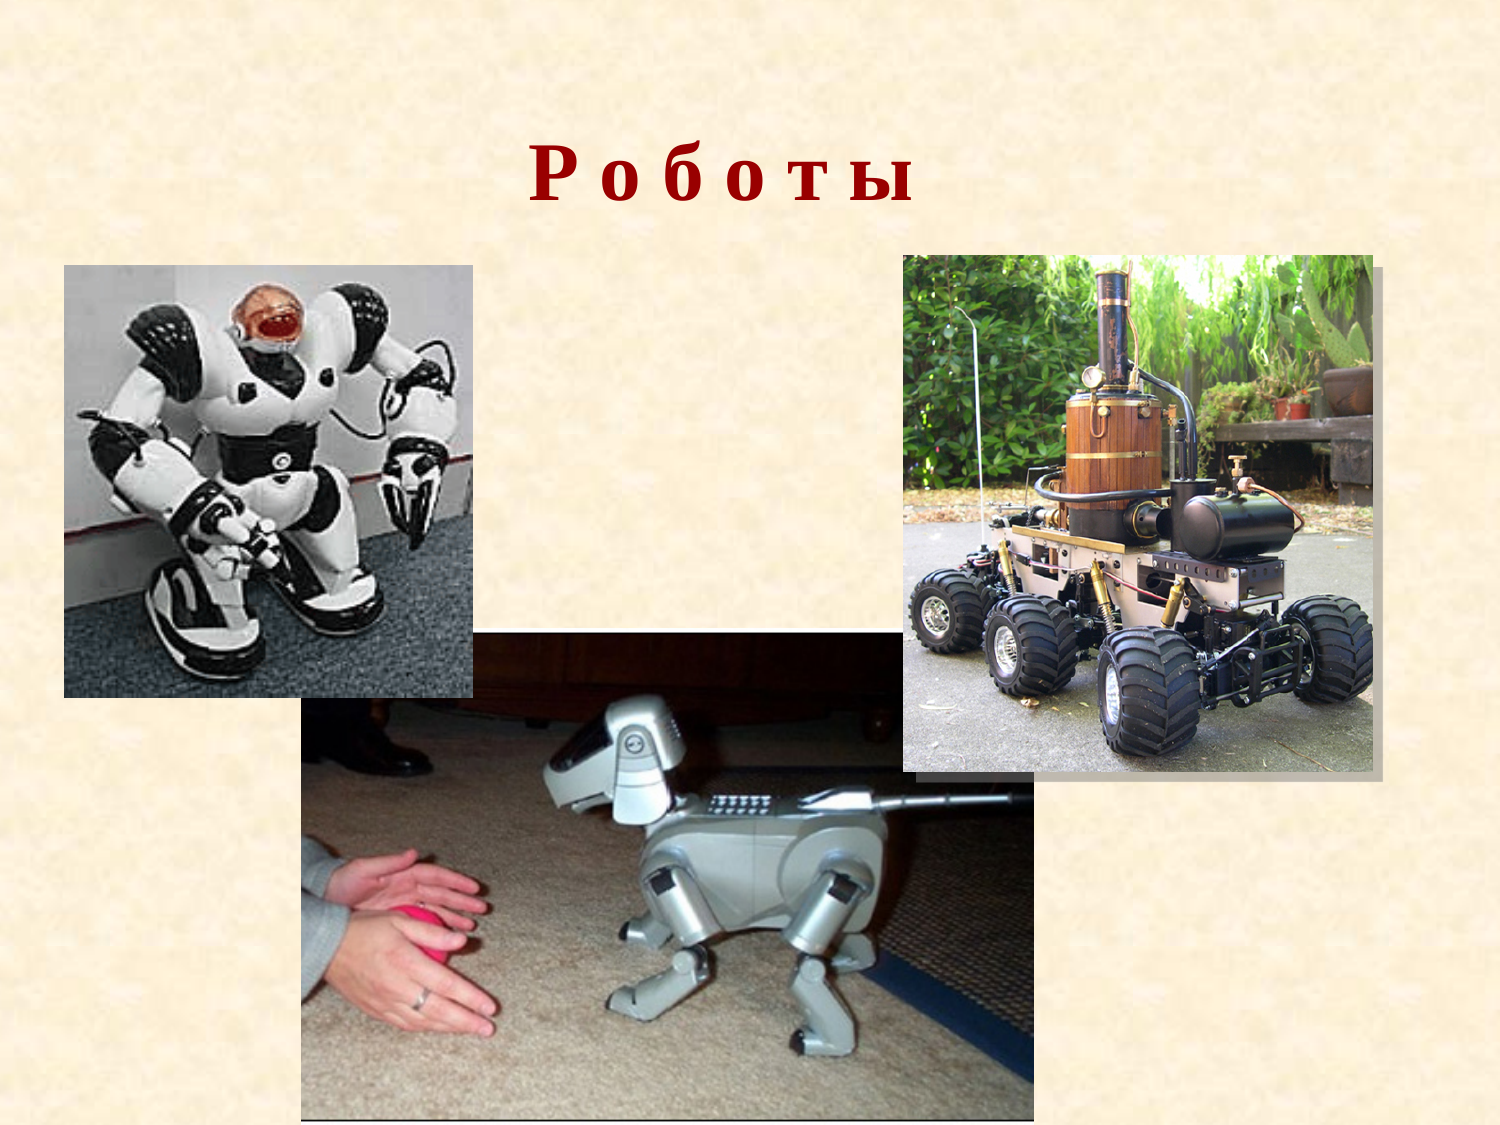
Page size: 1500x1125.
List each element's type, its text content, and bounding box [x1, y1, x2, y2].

picture [0, 0, 1500, 1125]
text_box Р о б о т ы [83, 78, 1359, 266]
